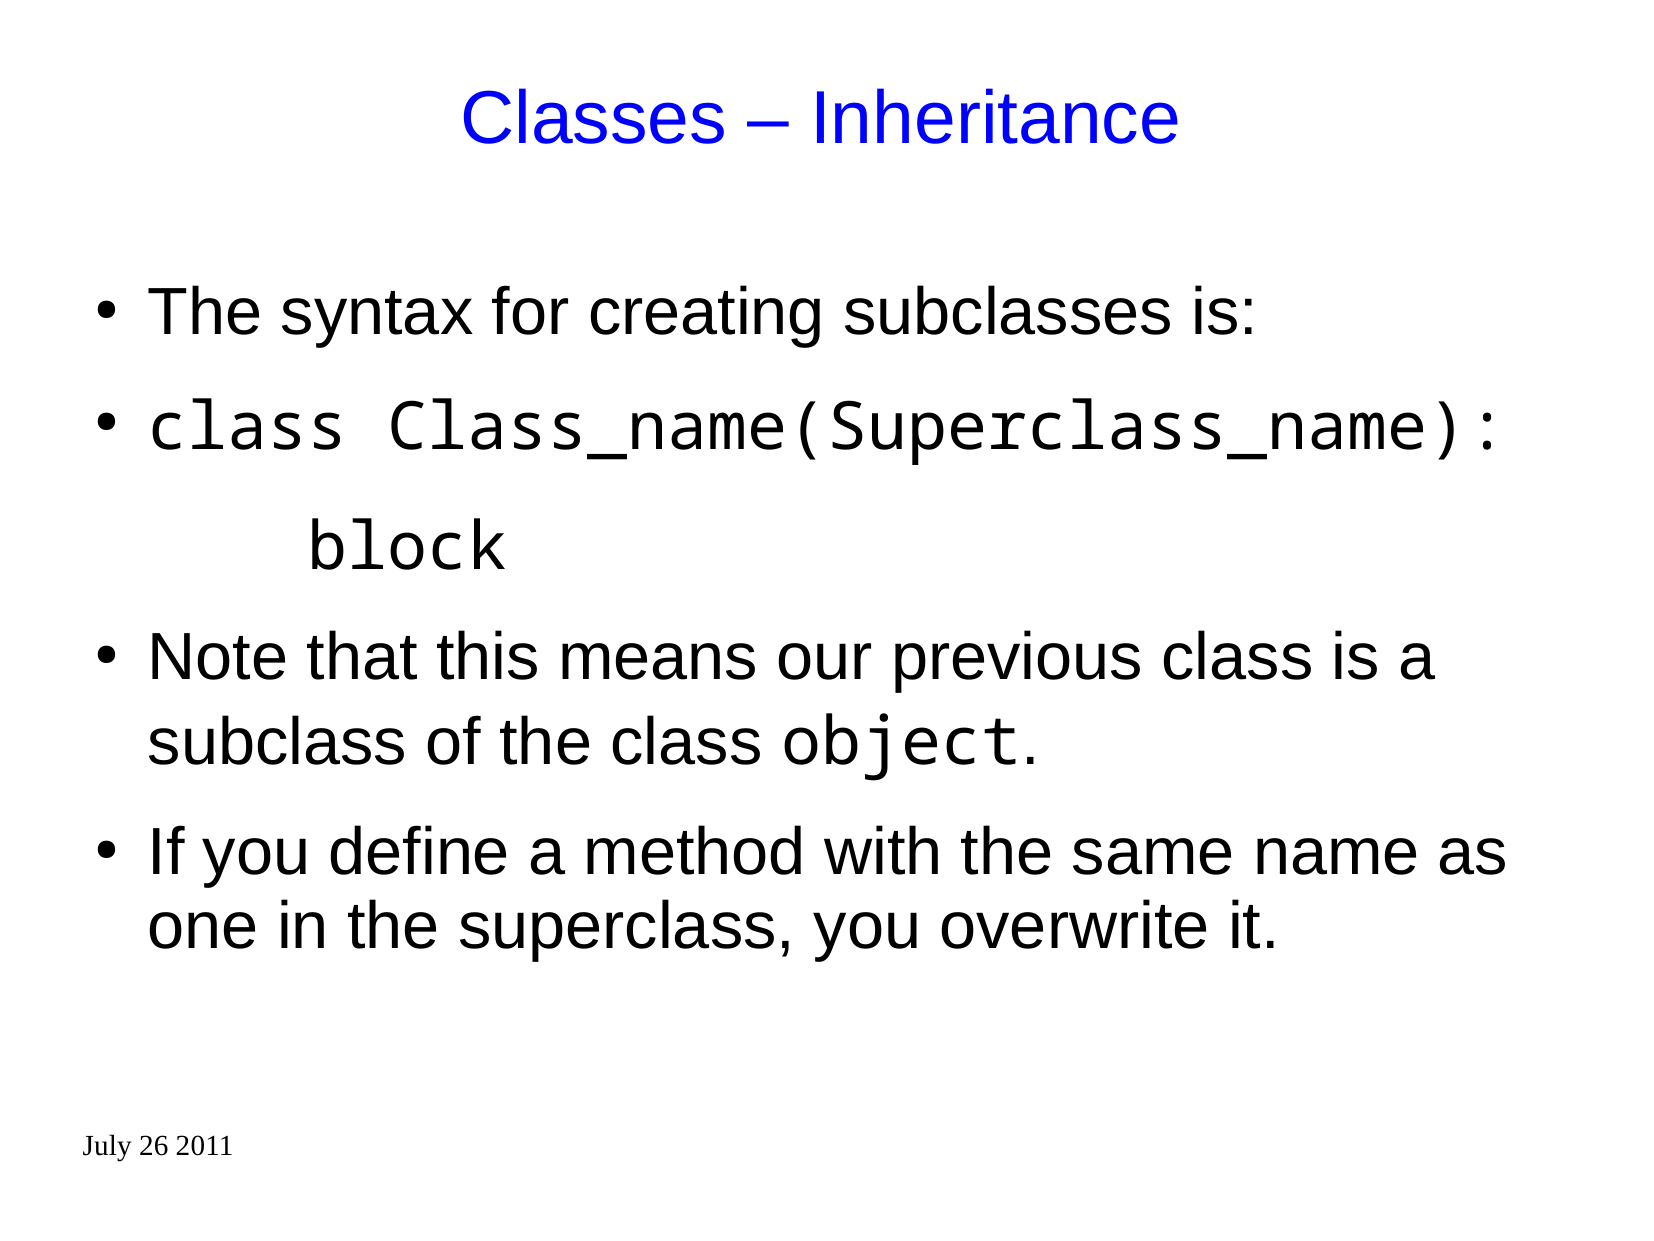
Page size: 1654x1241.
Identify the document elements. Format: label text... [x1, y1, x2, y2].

title Classes – Inheritance [76, 58, 1565, 178]
list The syntax for creating subclasses is: class Class_name(Superclass_name): block Note that this means our previous class is a subclass of the class object. If you define a method with the same name as one in the superclass, you overwrite it. [76, 274, 1565, 1093]
